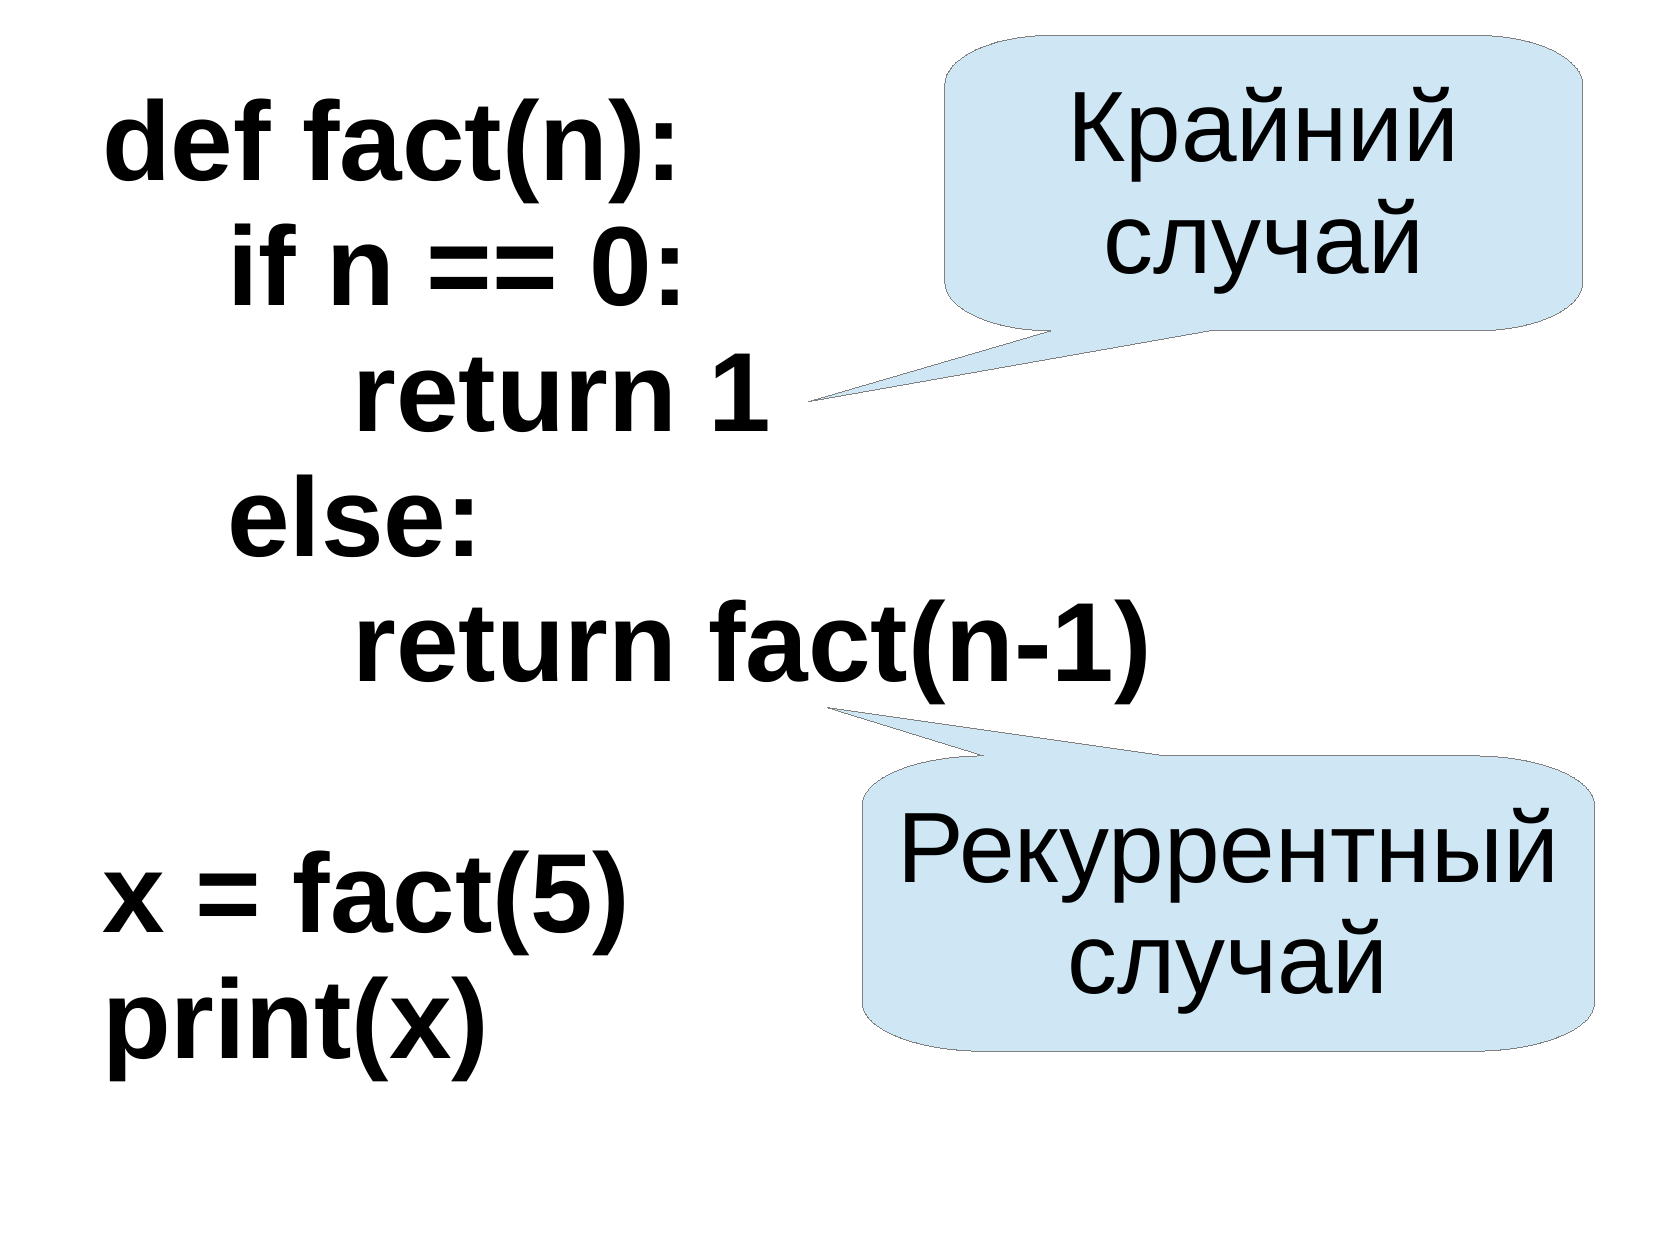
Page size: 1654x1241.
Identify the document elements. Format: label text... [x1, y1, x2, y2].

text_box Рекуррентный случай [827, 707, 1595, 1052]
text_box def fact(n): if n == 0: return 1 else: return fact(n-1) x = fact(5) print(x) [87, 70, 1548, 1241]
text_box Крайний случай [808, 35, 1583, 402]
